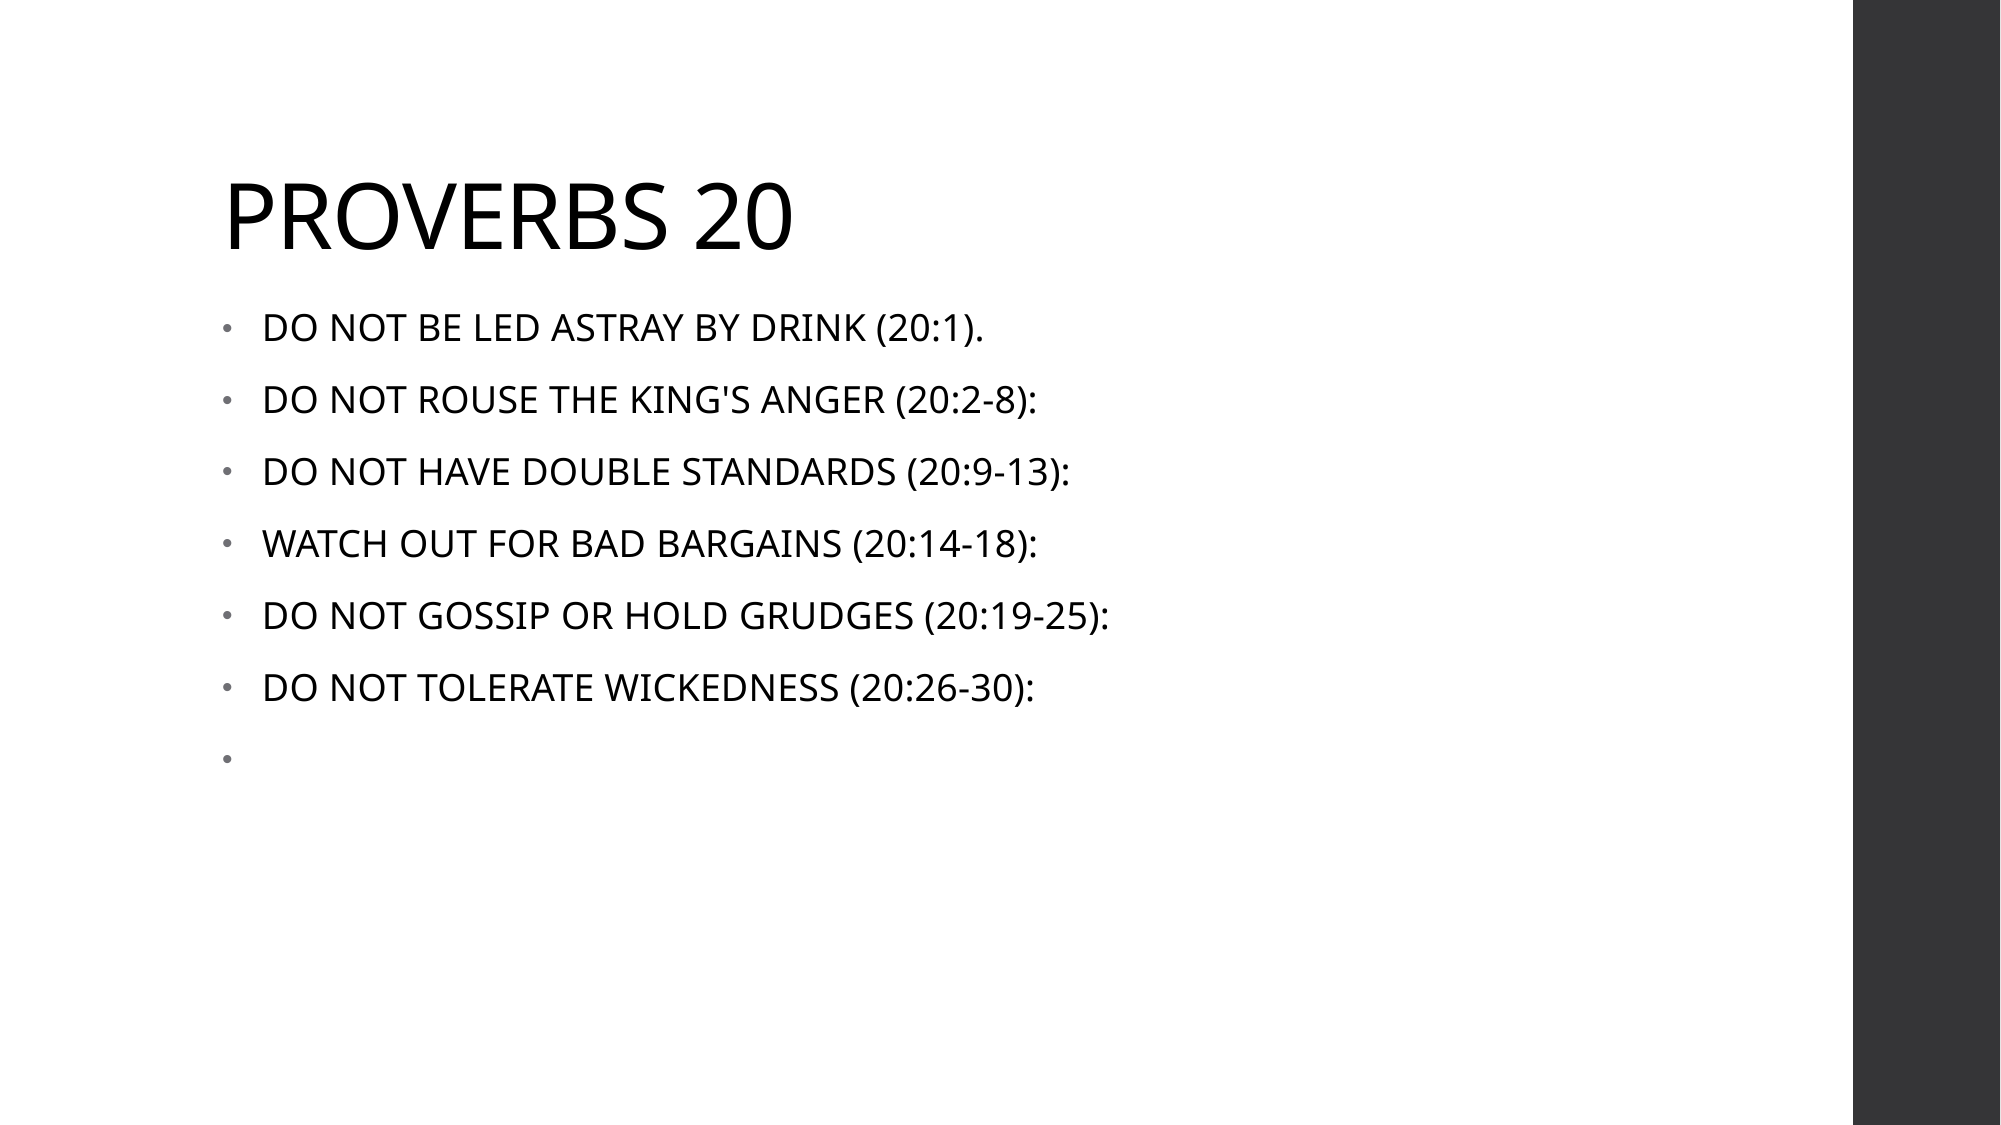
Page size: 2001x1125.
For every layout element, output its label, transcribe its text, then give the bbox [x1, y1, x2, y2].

title PROVERBS 20 [206, 60, 1797, 278]
list DO NOT BE LED ASTRAY BY DRINK (20:1). DO NOT ROUSE THE KING'S ANGER (20:2-8): DO NOT HAVE DOUBLE STANDARDS (20:9-13): WATCH OUT FOR BAD BARGAINS (20:14-18): DO NOT GOSSIP OR HOLD GRUDGES (20:19-25): DO NOT TOLERATE WICKEDNESS (20:26-30): [206, 299, 1617, 1014]
